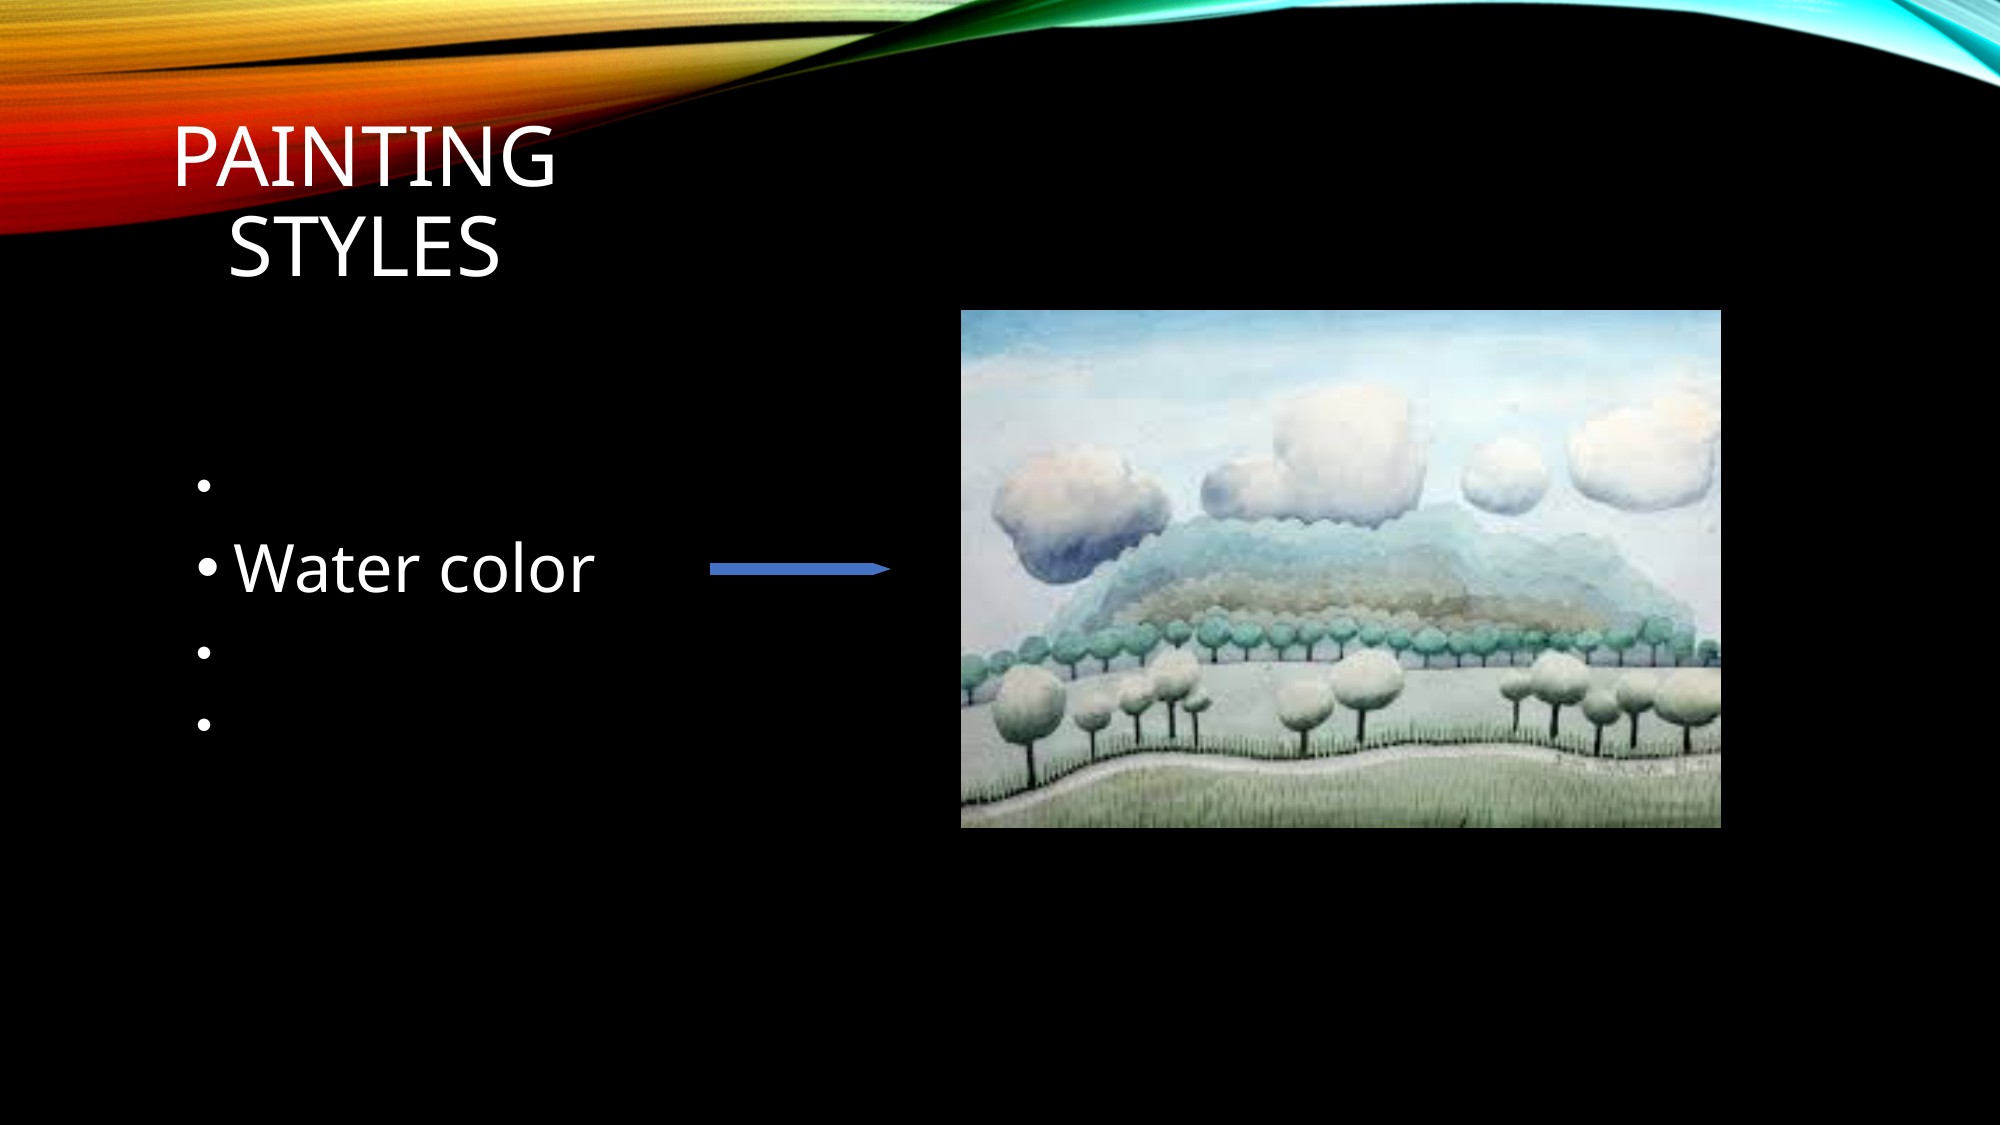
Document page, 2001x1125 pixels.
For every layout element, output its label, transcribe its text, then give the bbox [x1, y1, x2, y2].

list Water color [180, 451, 1956, 1112]
title Painting styles [104, 98, 626, 311]
picture [961, 310, 1721, 828]
